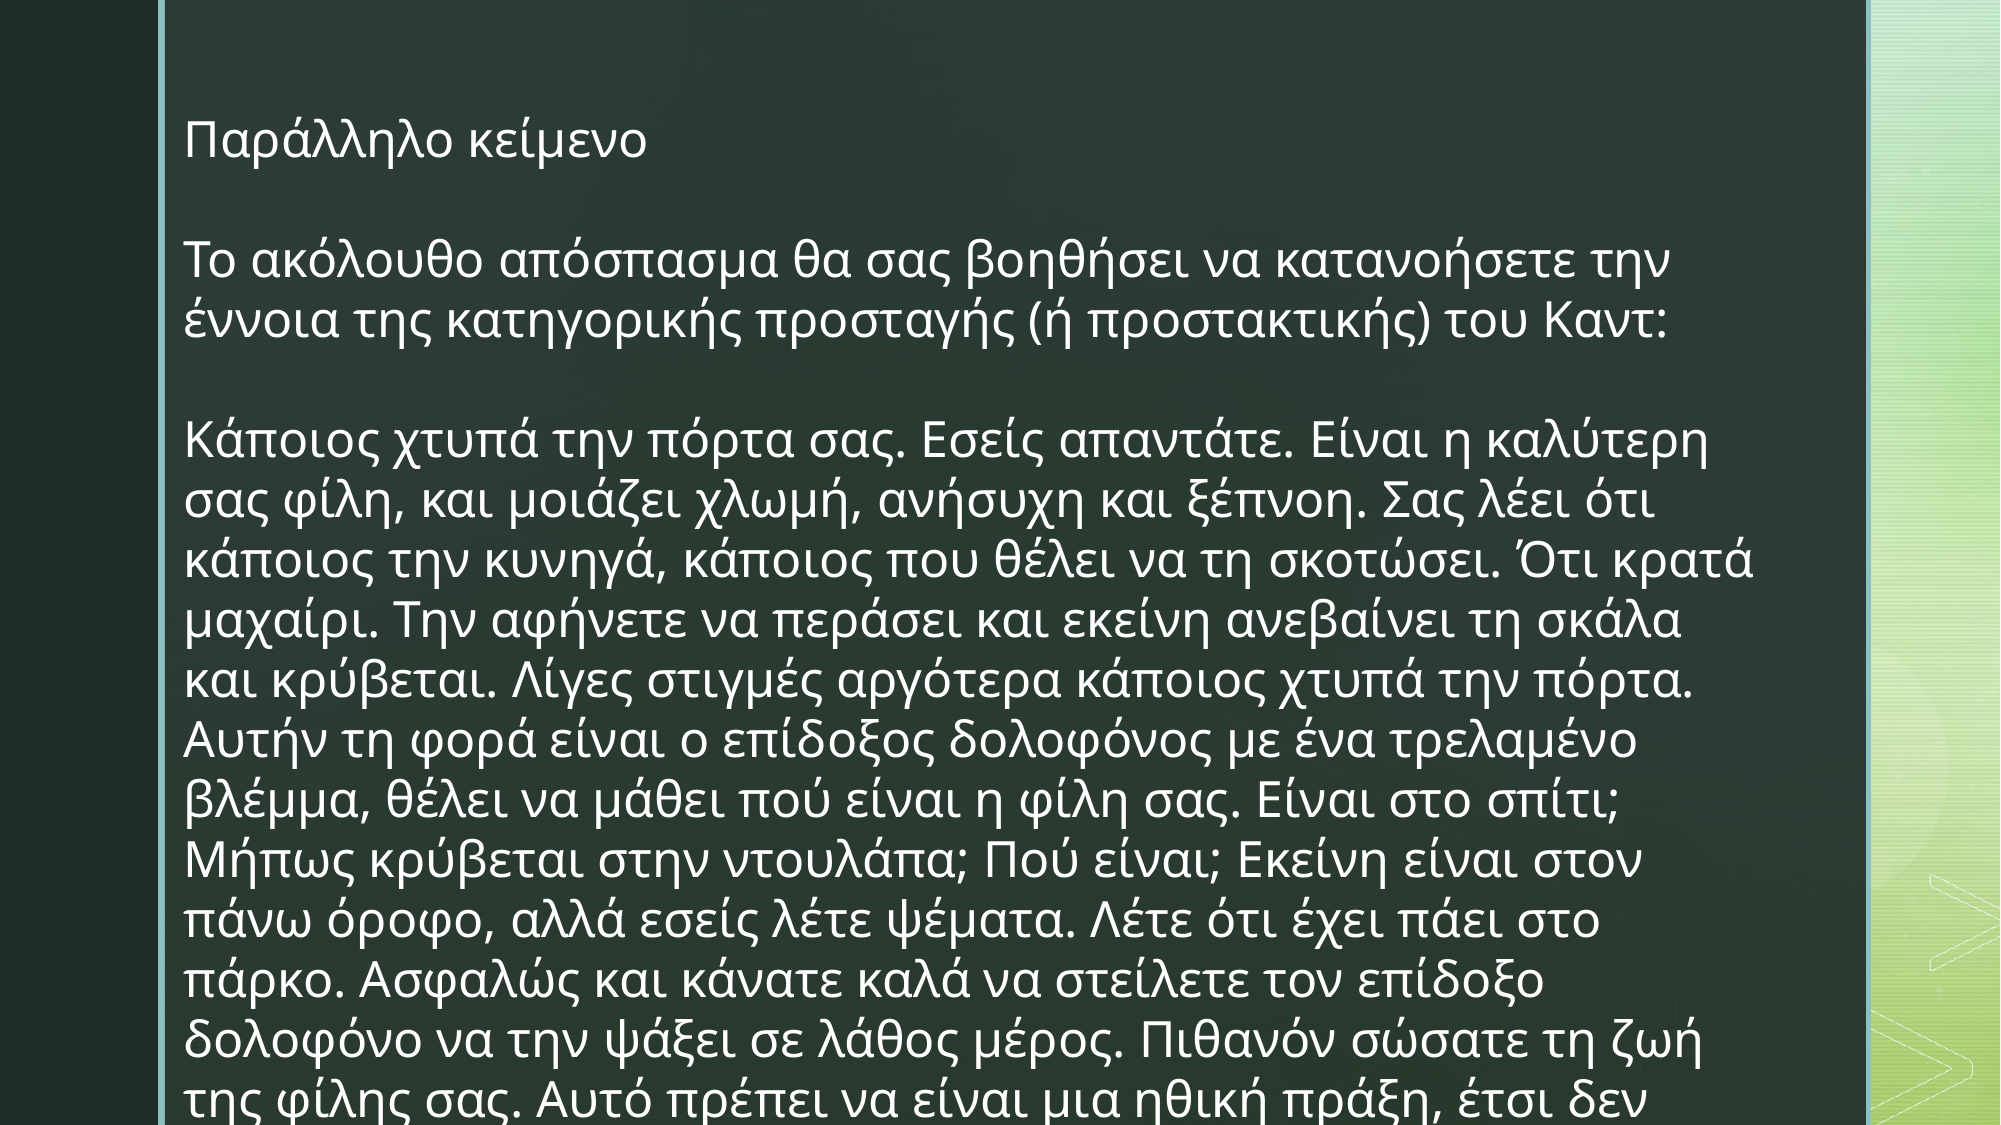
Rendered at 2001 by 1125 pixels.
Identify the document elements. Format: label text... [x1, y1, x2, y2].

text_box Παράλληλο κείμενο Το ακόλουθο απόσπασμα θα σας βοηθήσει να κατανοήσετε την έννοια της κατηγορικής προσταγής (ή προστακτικής) του Καντ: Κάποιος χτυπά την πόρτα σας. Εσείς απαντάτε. Είναι η κα­λύτερη σας φίλη, και μοιάζει χλωμή, ανήσυχη και ξέπνοη. Σας λέει ότι κάποιος την κυνηγά, κάποιος που θέλει να τη σκοτώσει. Ότι κρατά μαχαίρι. Την αφήνετε να περάσει και εκείνη ανεβαί­νει τη σκάλα και κρύβεται. Λίγες στιγμές αργότερα κάποιος χτυπά την πόρτα. Αυτήν τη φορά είναι ο επίδοξος δολοφόνος με ένα τρελαμένο βλέμμα, θέλει να μάθει πού είναι η φίλη σας. Είναι στο σπίτι; Μήπως κρύβεται στην ντουλάπα; Πού είναι; Εκείνη είναι στον πάνω όροφο, αλλά εσείς λέτε ψέματα. Λέτε ότι έχει πάει στο πάρκο. Ασφαλώς και κάνατε καλά να στείλετε τον επίδοξο δολοφόνο να την ψάξει σε λάθος μέρος. Πιθανόν σώσατε τη ζωή της φίλης σας. Αυτό πρέπει να είναι μια ηθική πράξη, έτσι δεν είναι; [168, 99, 1771, 1125]
